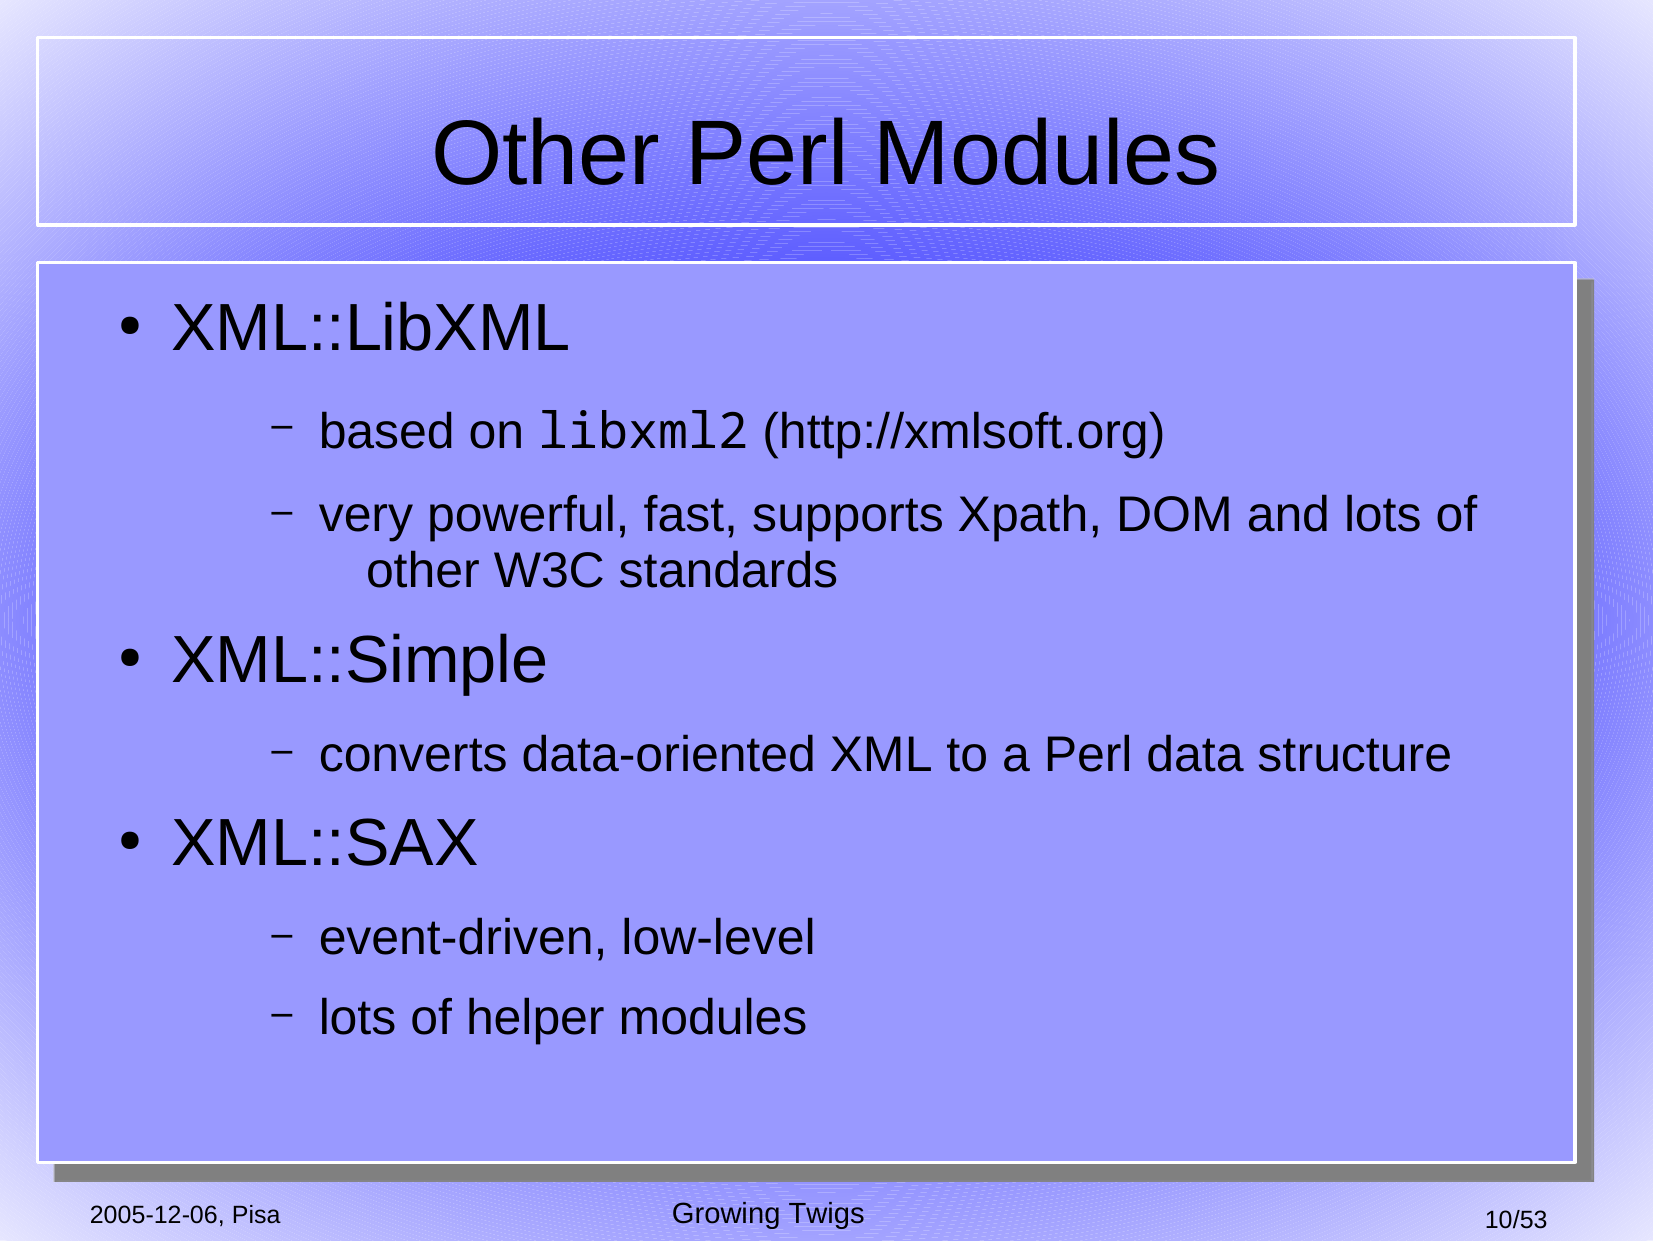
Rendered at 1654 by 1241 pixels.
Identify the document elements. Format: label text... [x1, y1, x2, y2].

title Other Perl Modules [82, 49, 1571, 257]
list XML::LibXML based on libxml2 (http://xmlsoft.org) very powerful, fast, supports Xpath, DOM and lots of other W3C standards XML::Simple converts data-oriented XML to a Perl data structure XML::SAX event-driven, low-level lots of helper modules [82, 290, 1571, 1126]
